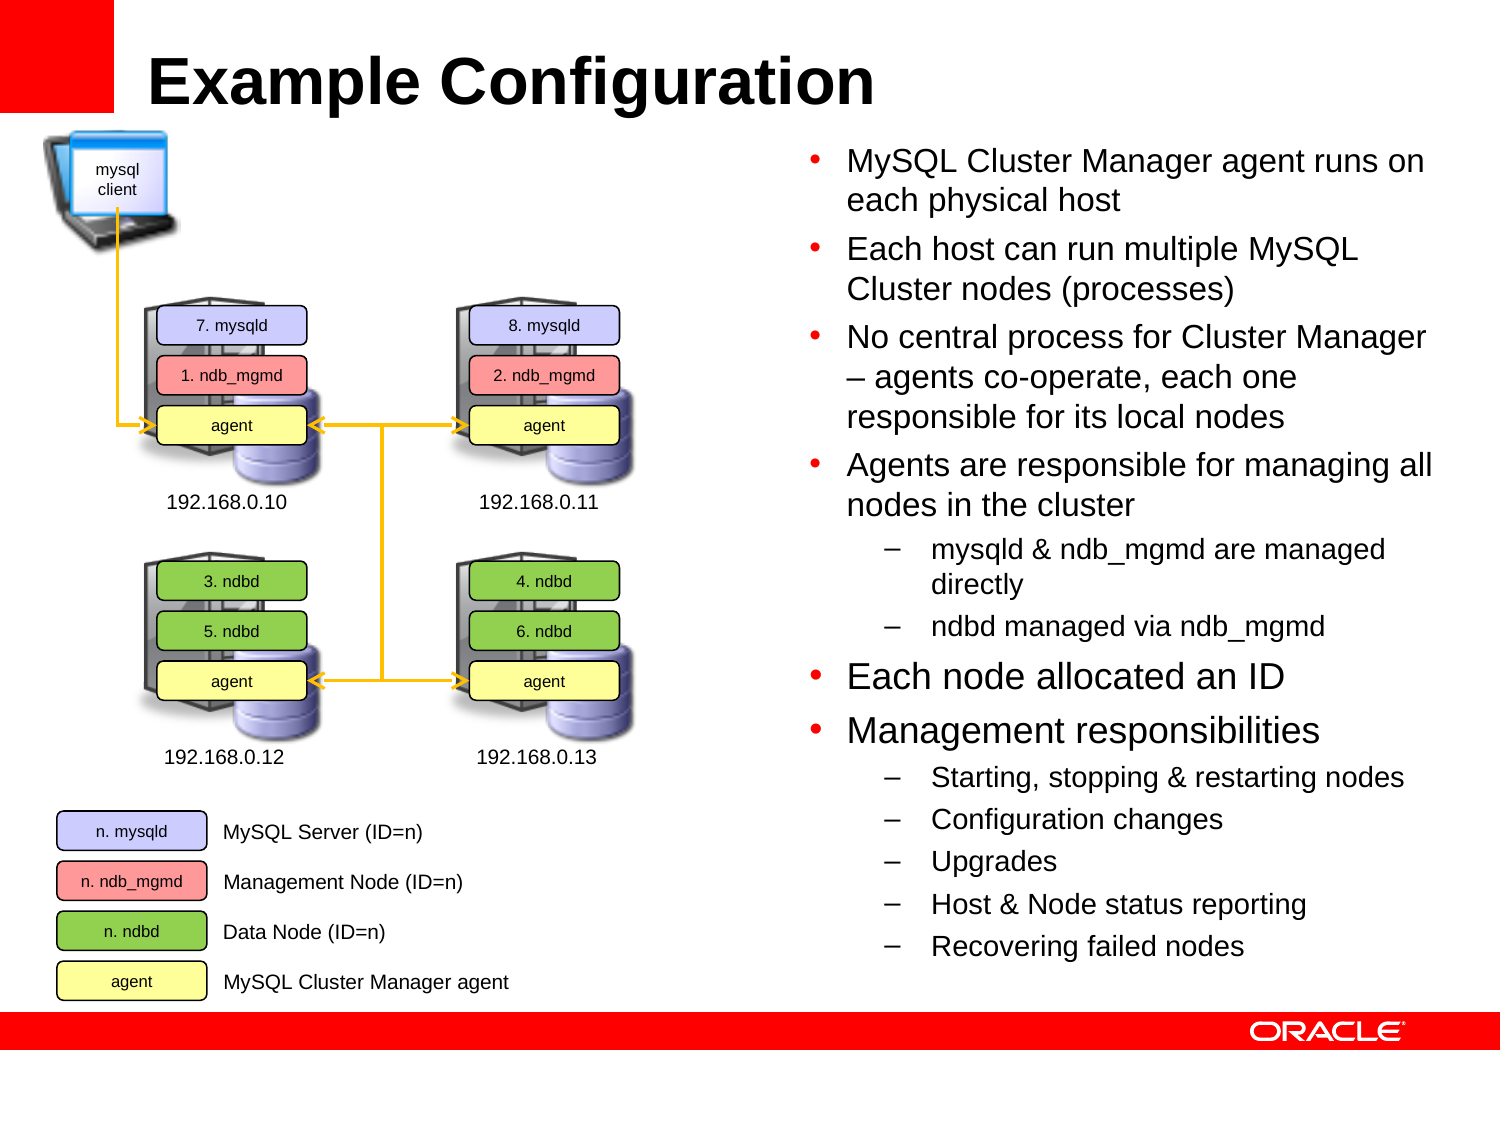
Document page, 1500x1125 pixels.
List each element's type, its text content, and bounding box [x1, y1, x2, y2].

text_box MySQL Server (ID=n) [208, 811, 439, 852]
text_box n. mysqld [56, 811, 207, 851]
text_box 7. mysqld [156, 305, 307, 345]
picture [0, 0, 114, 113]
picture [0, 1012, 1500, 1050]
picture [43, 123, 181, 262]
text_box 1. ndb_mgmd [156, 355, 307, 395]
text_box 192.168.0.13 [461, 736, 612, 777]
picture [431, 548, 645, 749]
text_box 192.168.0.12 [148, 736, 300, 777]
text_box n. ndb_mgmd [56, 861, 207, 901]
text_box MySQL Cluster Manager agent [208, 961, 524, 1002]
text_box n. ndbd [56, 911, 207, 951]
picture [119, 548, 332, 749]
text_box 4. ndbd [469, 561, 620, 601]
text_box agent [56, 961, 207, 1001]
text_box 8. mysqld [469, 305, 620, 345]
text_box 2. ndb_mgmd [469, 355, 620, 395]
text_box 192.168.0.10 [151, 480, 303, 522]
picture [431, 293, 645, 493]
text_box agent [156, 405, 307, 445]
text_box 6. ndbd [469, 611, 620, 651]
text_box agent [469, 661, 620, 701]
text_box agent [469, 405, 620, 445]
text_box mysql client [73, 148, 162, 208]
list MySQL Cluster Manager agent runs on each physical host Each host can run multiple MySQL Cluster nodes (processes) No central process for Cluster Manager – agents co-operate, each one responsible for its local nodes Agents are responsible for managing all nodes in the cluster mysqld & ndb_mgmd are managed directly ndbd managed via ndb_mgmd Each node allocated an ID Management responsibilities Starting, stopping & restarting nodes Configuration changes Upgrades Host & Node status reporting Recovering failed nodes [794, 131, 1457, 994]
text_box 192.168.0.11 [464, 480, 615, 522]
text_box agent [156, 661, 307, 701]
text_box 5. ndbd [156, 611, 307, 651]
title Example Configuration [147, 8, 1392, 119]
text_box 3. ndbd [156, 561, 307, 601]
text_box Management Node (ID=n) [208, 861, 479, 902]
text_box Data Node (ID=n) [208, 911, 401, 952]
picture [119, 293, 332, 493]
